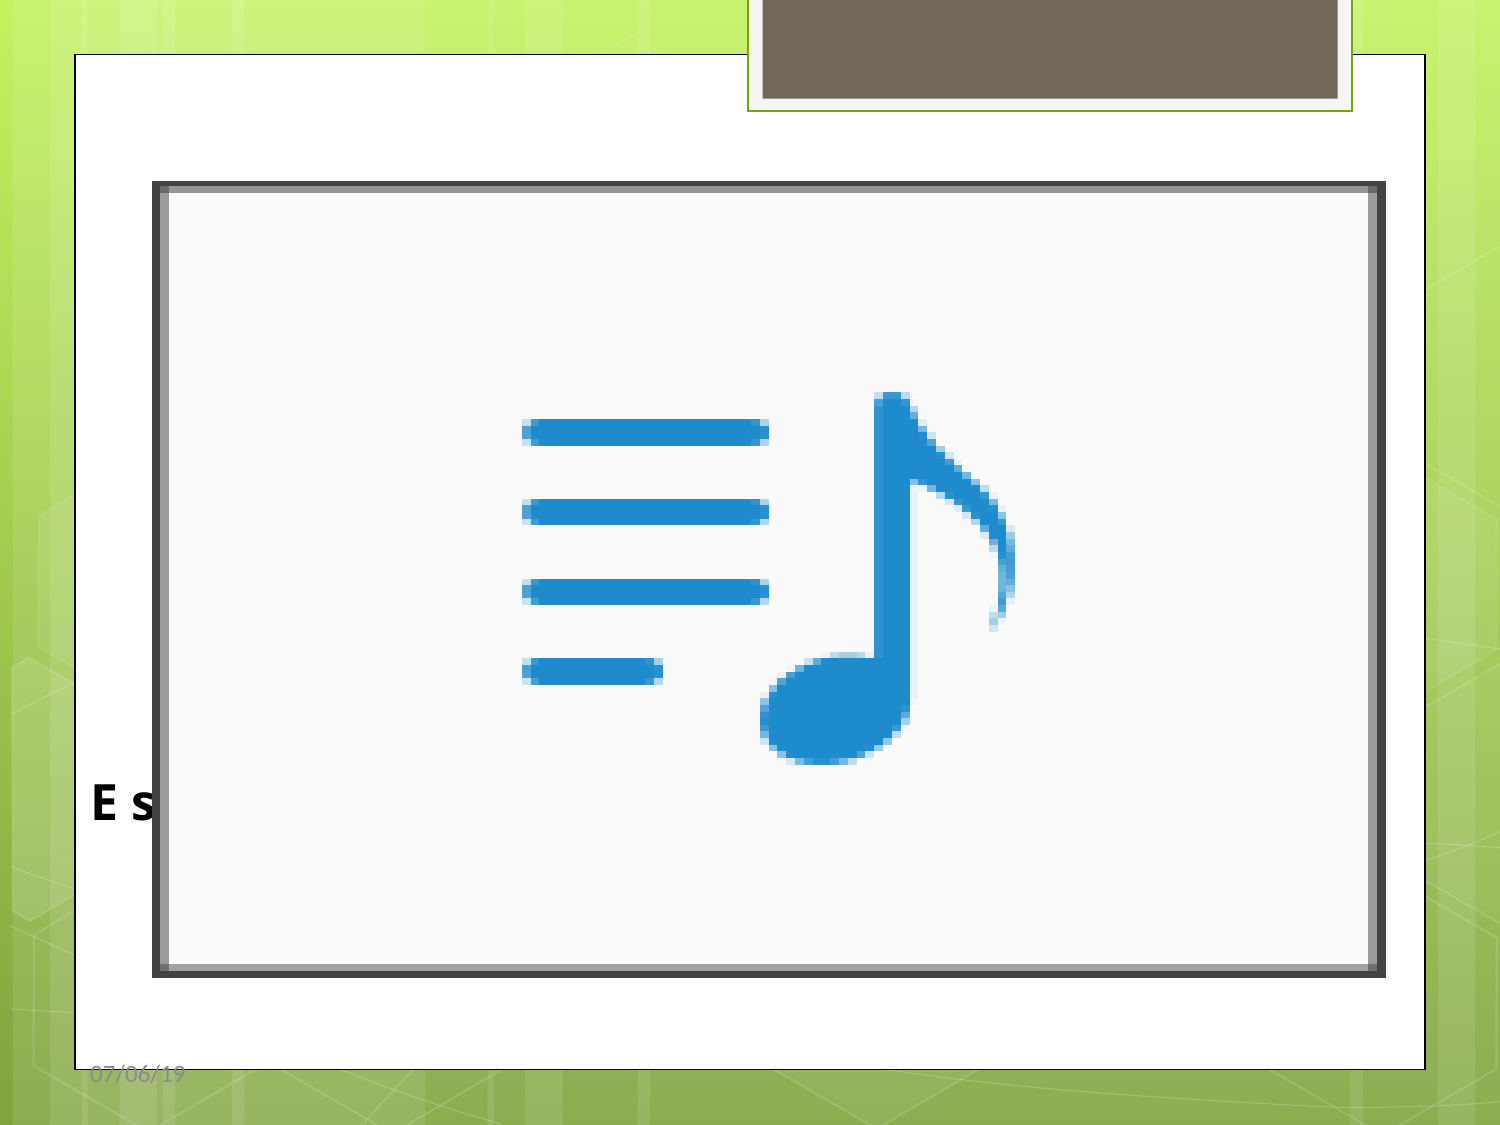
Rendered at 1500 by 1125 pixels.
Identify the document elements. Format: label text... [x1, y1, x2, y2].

title E sem mais delongas... [74, 149, 1425, 232]
text_box [151, 179, 1387, 979]
text_box 07/06/19 [75, 1042, 425, 1103]
